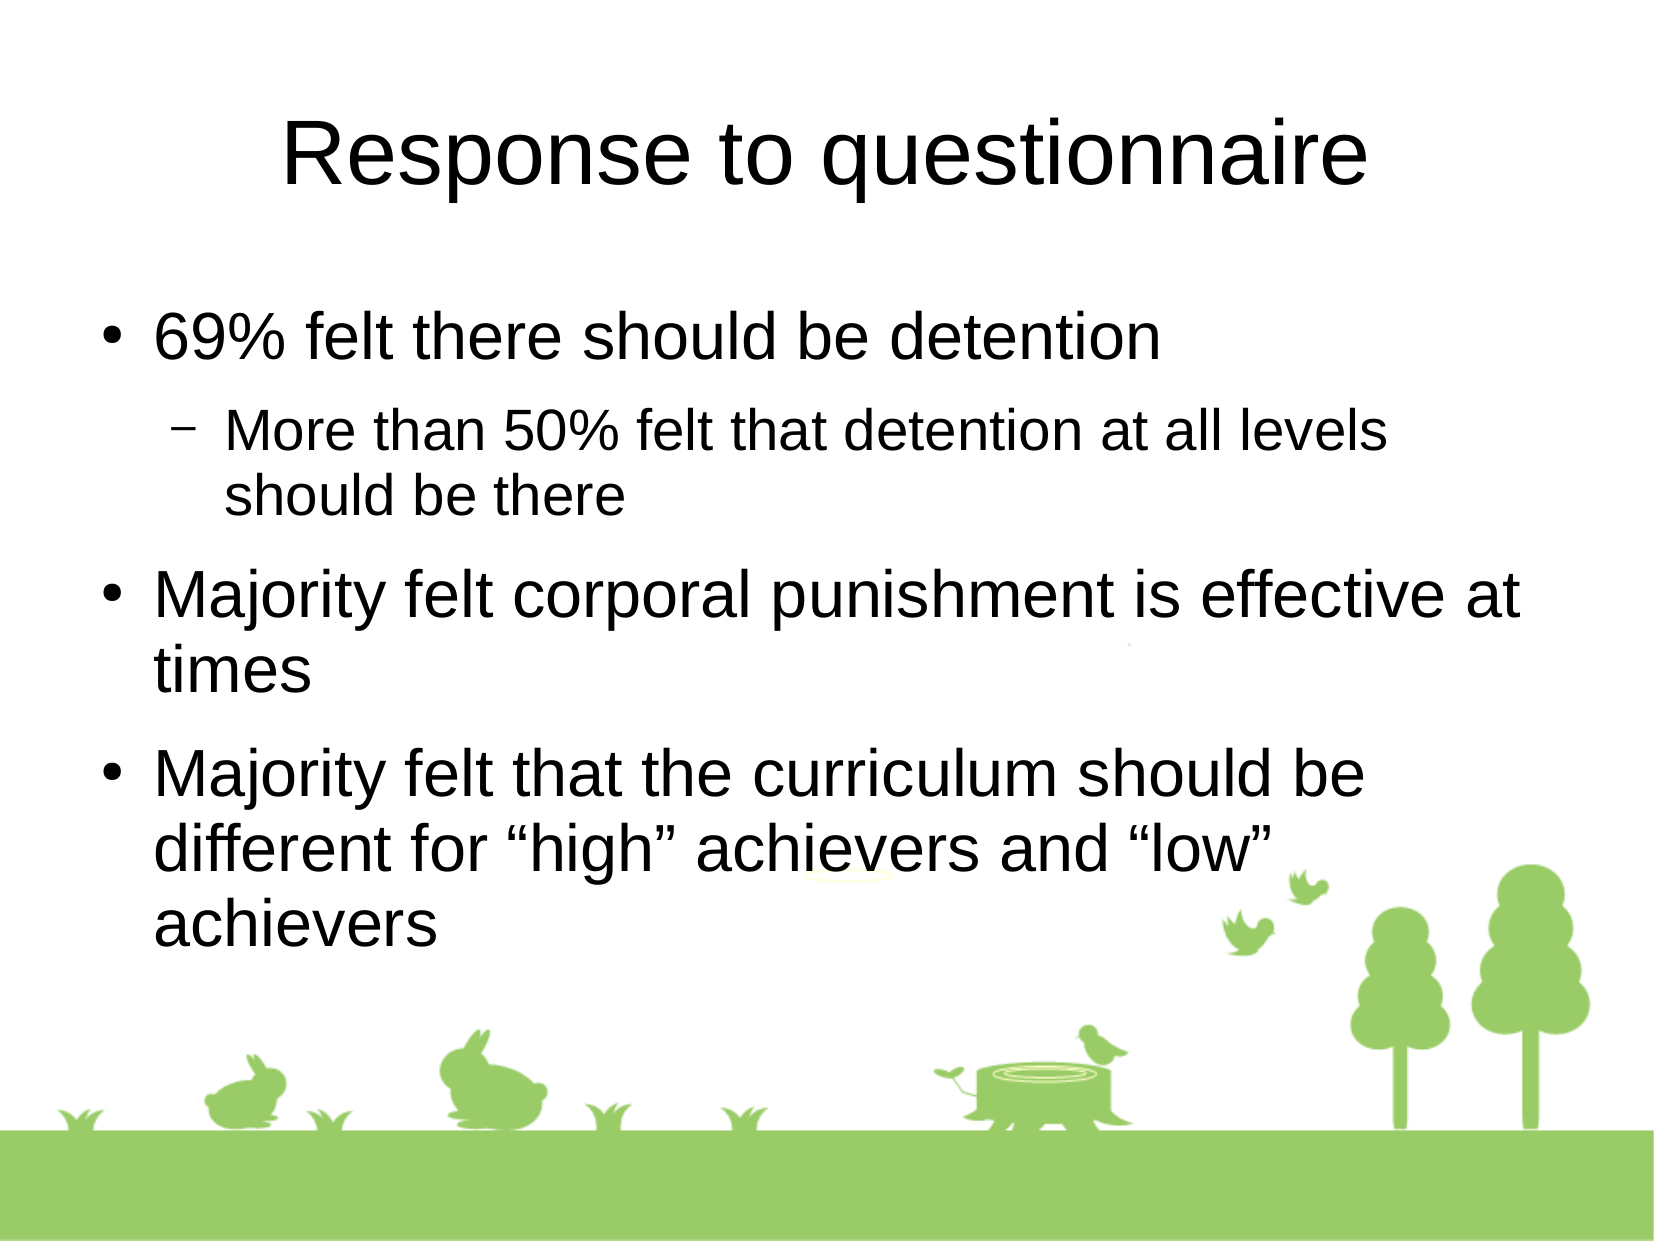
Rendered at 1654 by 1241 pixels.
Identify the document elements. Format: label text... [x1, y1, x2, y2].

list 69% felt there should be detention More than 50% felt that detention at all levels should be there Majority felt corporal punishment is effective at times Majority felt that the curriculum should be different for “high” achievers and “low” achievers [82, 299, 1571, 1158]
picture [0, 0, 1654, 1241]
title Response to questionnaire [82, 49, 1571, 257]
